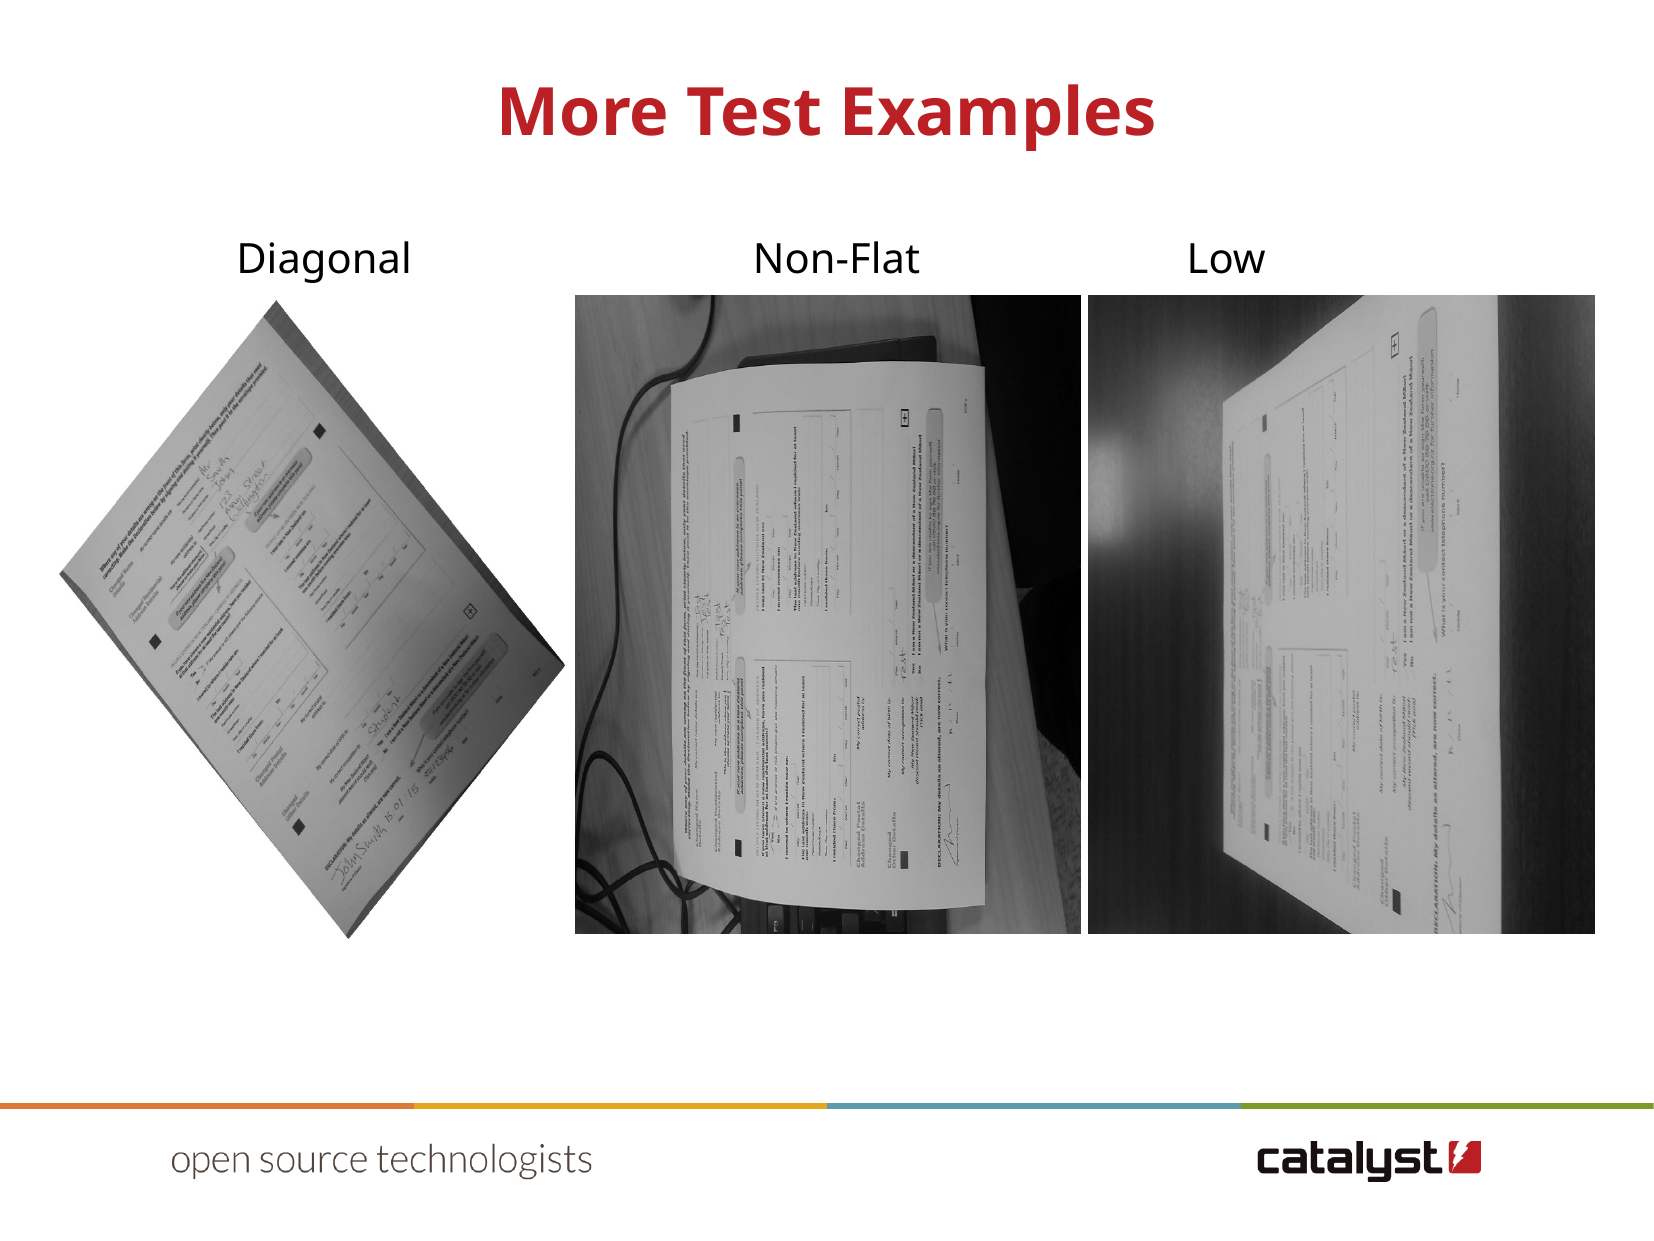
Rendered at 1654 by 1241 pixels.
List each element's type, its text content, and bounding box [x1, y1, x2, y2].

picture [0, 1103, 1654, 1182]
title More Test Examples [165, 5, 1489, 200]
list Diagonal Non-Flat Low Perspective [165, 200, 1489, 921]
picture [1088, 295, 1595, 934]
picture [575, 295, 1081, 934]
picture [59, 300, 565, 939]
